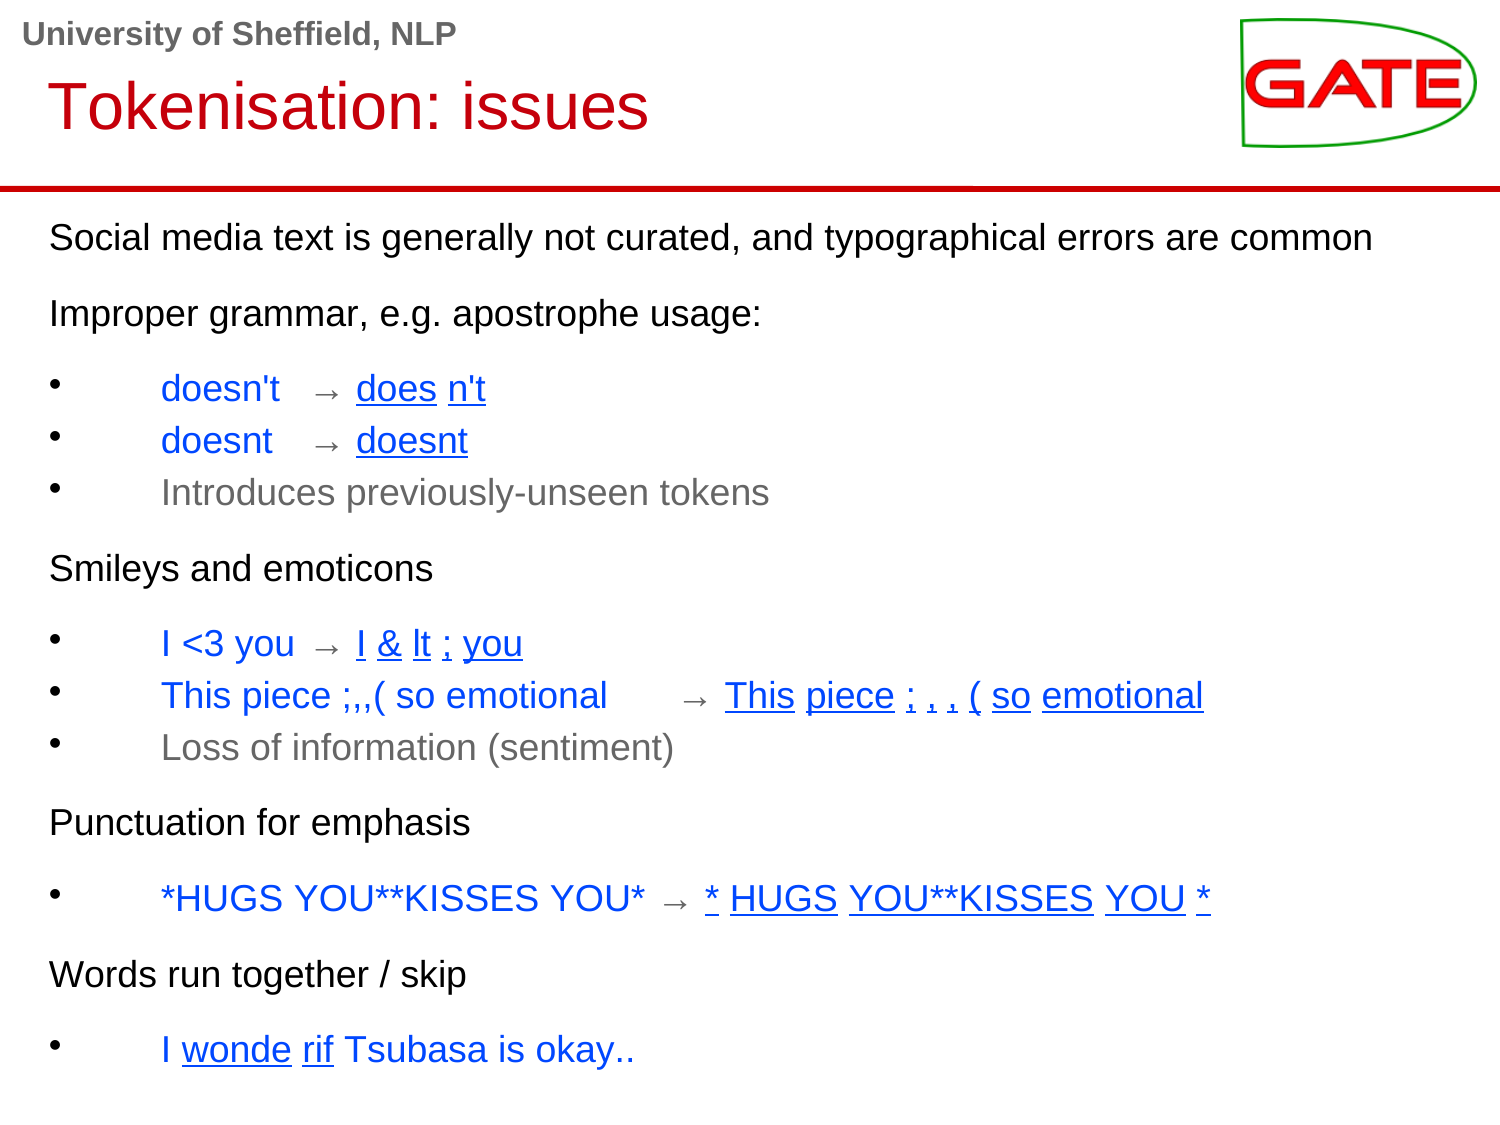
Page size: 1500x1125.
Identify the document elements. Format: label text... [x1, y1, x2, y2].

text_box Social media text is generally not curated, and typographical errors are common Improper grammar, e.g. apostrophe usage: doesn't → does n't doesnt → doesnt Introduces previously-unseen tokens Smileys and emoticons I <3 you → I & lt ; you This piece ;,,( so emotional → This piece ; , , ( so emotional Loss of information (sentiment) Punctuation for emphasis *HUGS YOU**KISSES YOU* → * HUGS YOU**KISSES YOU * Words run together / skip I wonde rif Tsubasa is okay.. [47, 212, 1500, 1064]
text_box Tokenisation: issues [47, 47, 1267, 168]
picture [1240, 18, 1477, 148]
